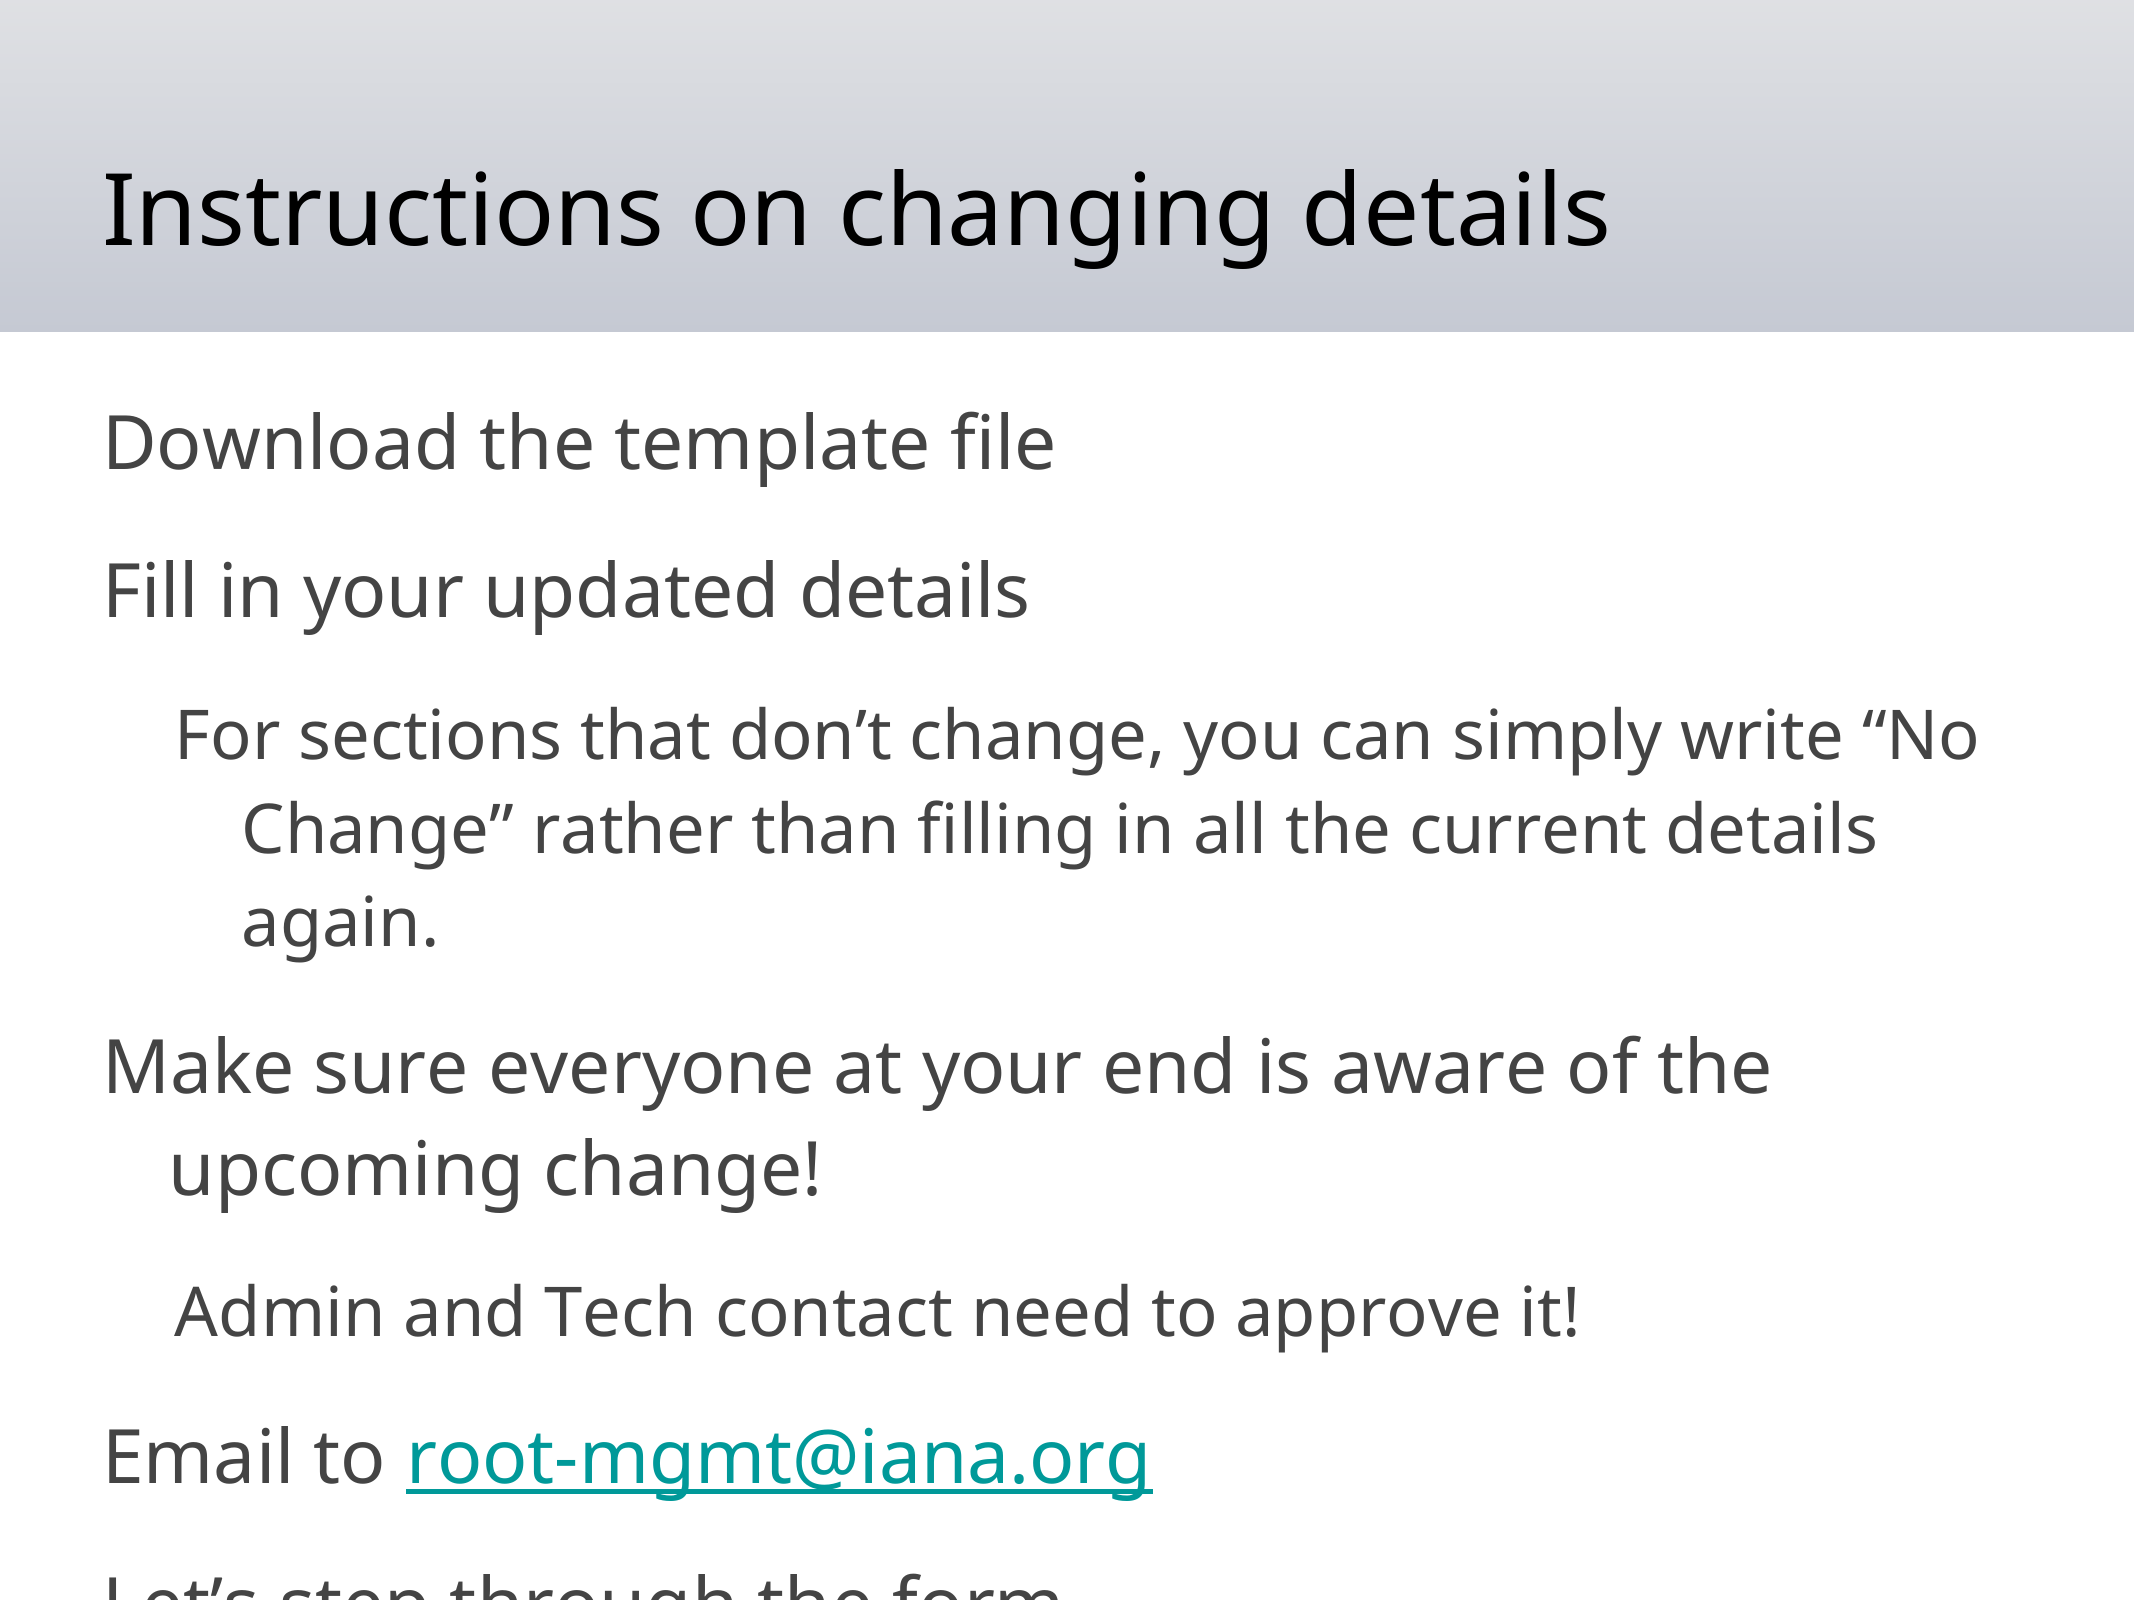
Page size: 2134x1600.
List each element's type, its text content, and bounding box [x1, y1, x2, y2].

text_box [0, 0, 2134, 332]
list Download the template file Fill in your updated details For sections that don’t change, you can simply write “No Change” rather than filling in all the current details again. Make sure everyone at your end is aware of the upcoming change! Admin and Tech contact need to approve it! Email to root-mgmt@iana.org Let’s step through the form... [93, 381, 2040, 1543]
title Instructions on changing details [93, 54, 2040, 284]
